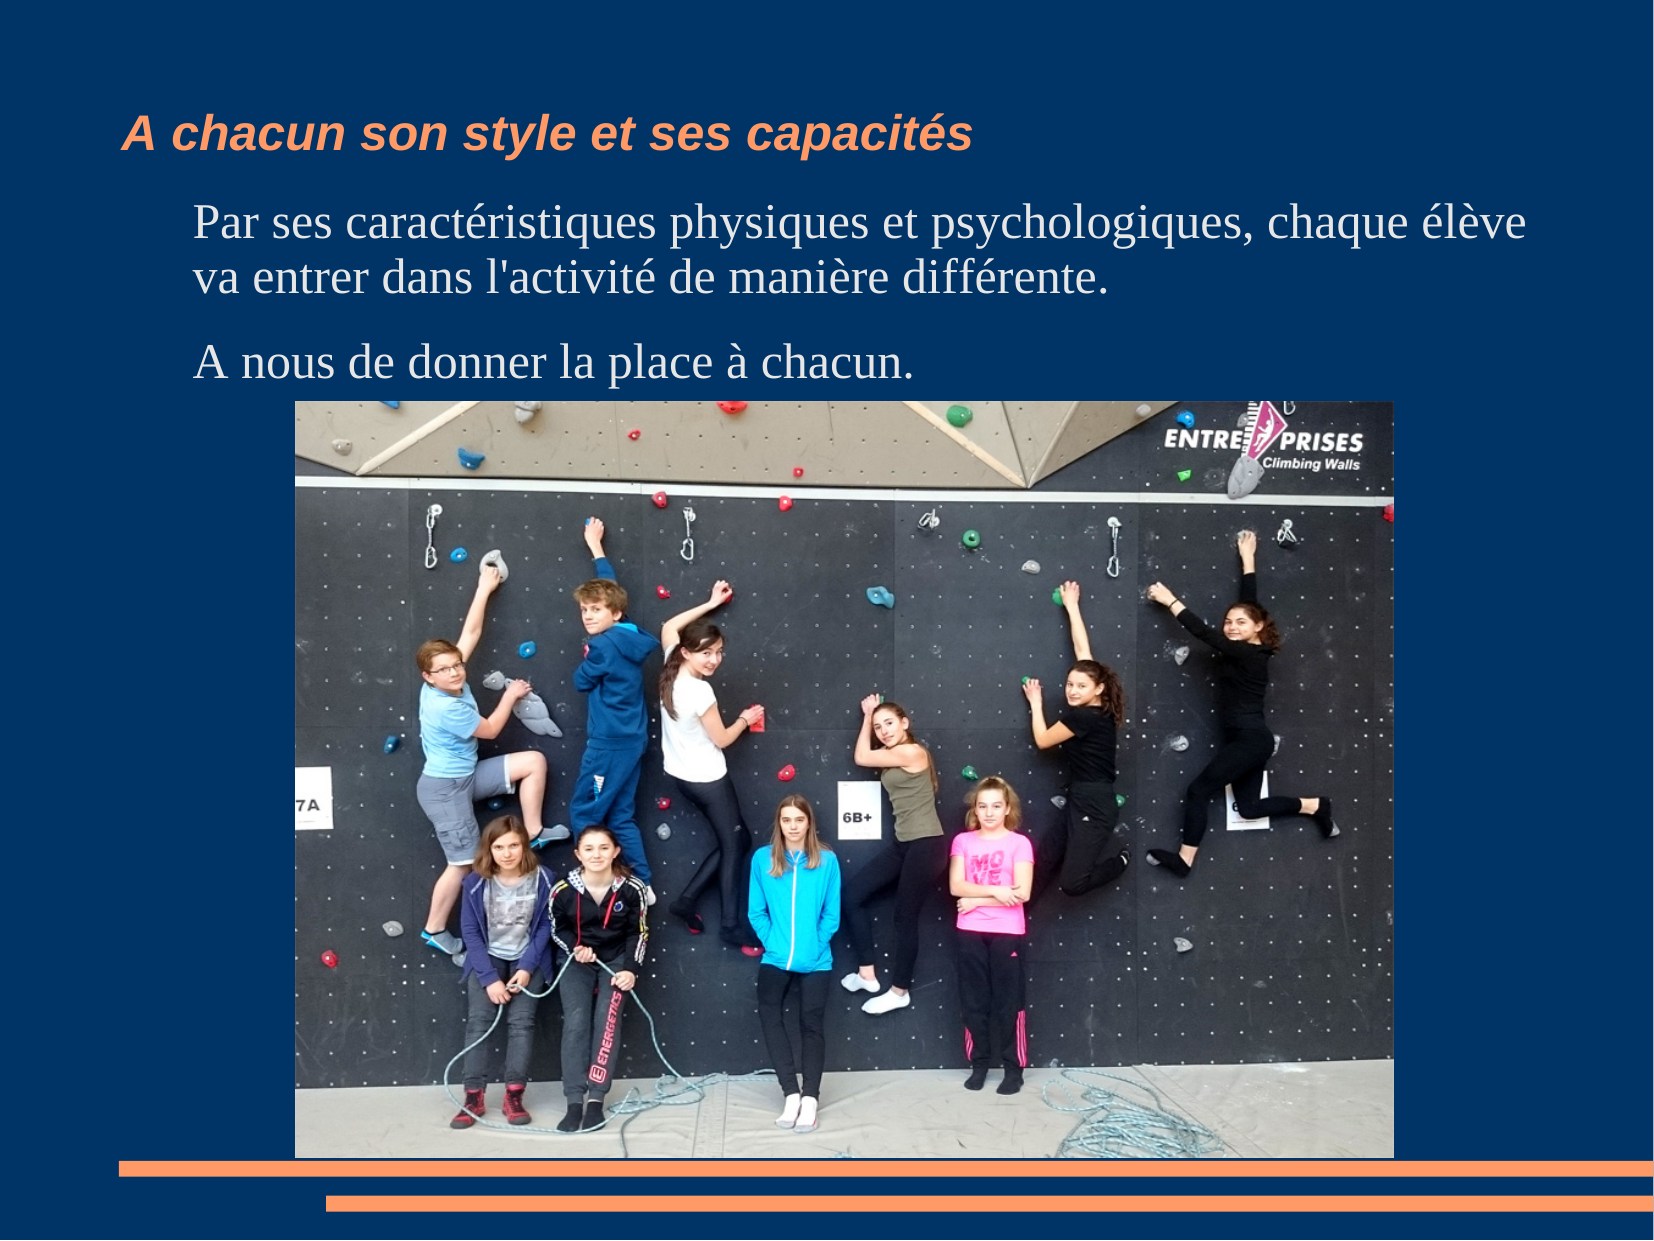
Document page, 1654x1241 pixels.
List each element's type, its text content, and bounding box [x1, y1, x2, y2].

list Par ses caractéristiques physiques et psychologiques, chaque élève va entrer dans l'activité de manière différente. A nous de donner la place à chacun. [121, 194, 1561, 1004]
title A chacun son style et ses capacités [121, 11, 1534, 194]
picture [295, 401, 1394, 1158]
